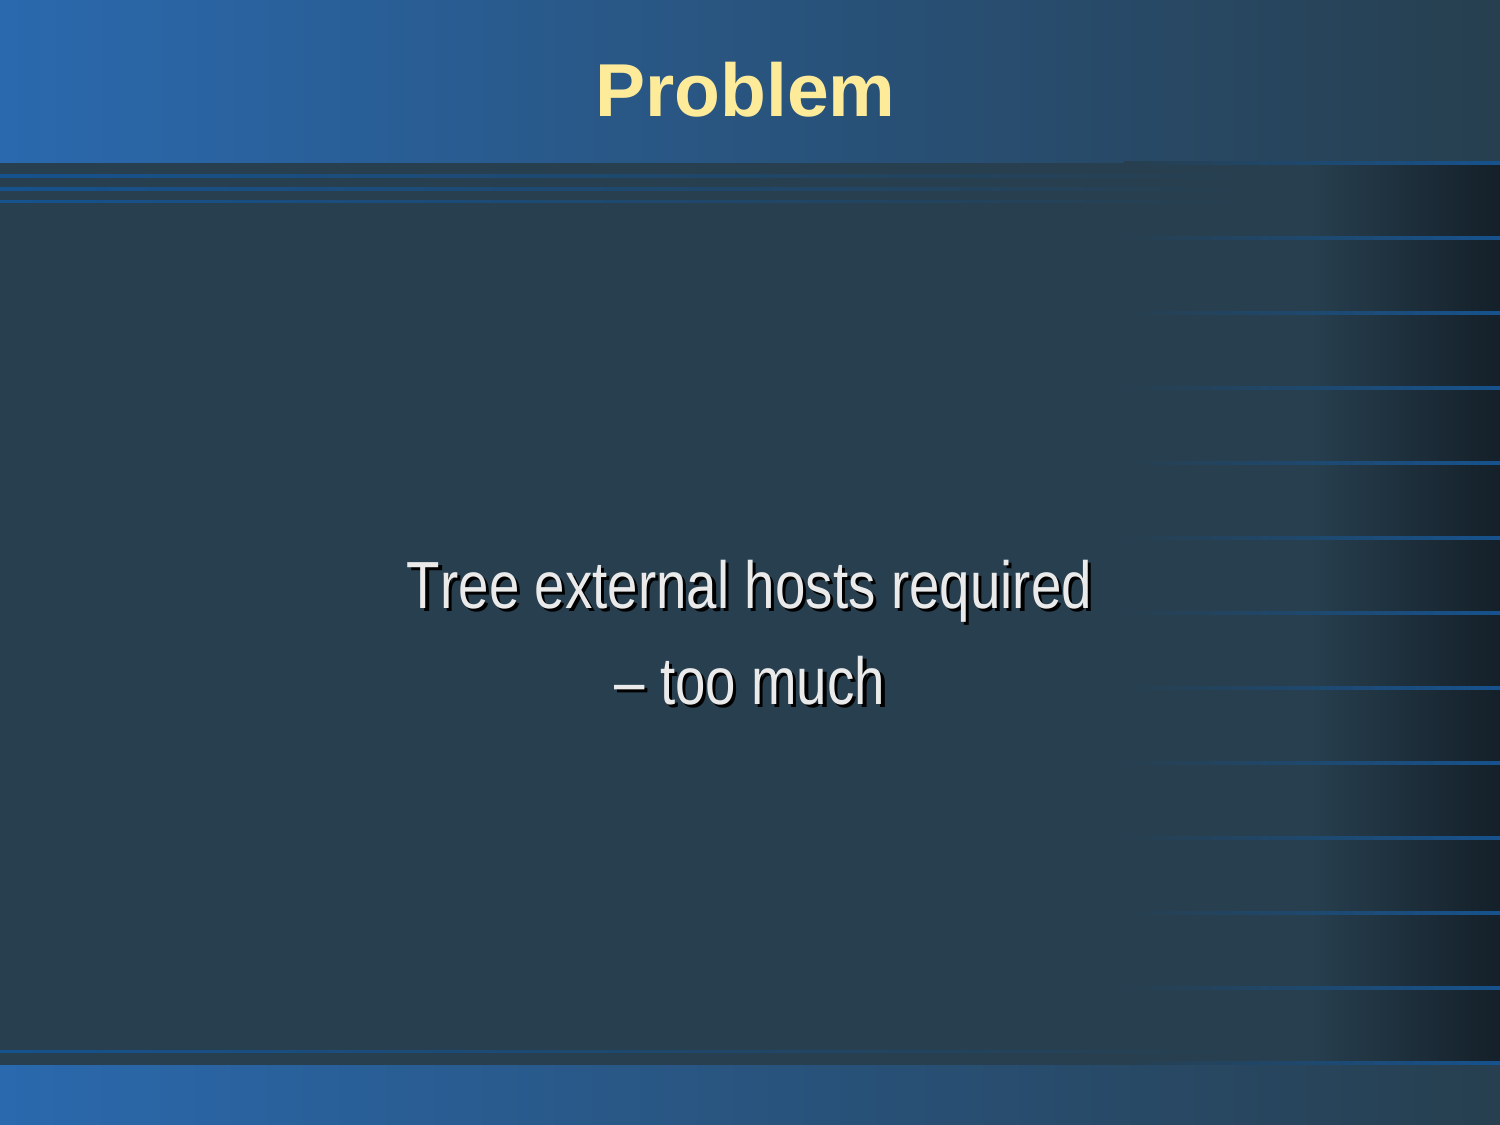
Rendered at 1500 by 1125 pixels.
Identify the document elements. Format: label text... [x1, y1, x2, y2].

title Problem [83, 24, 1409, 151]
subtitle Tree external hosts required – too much [112, 224, 1388, 1038]
